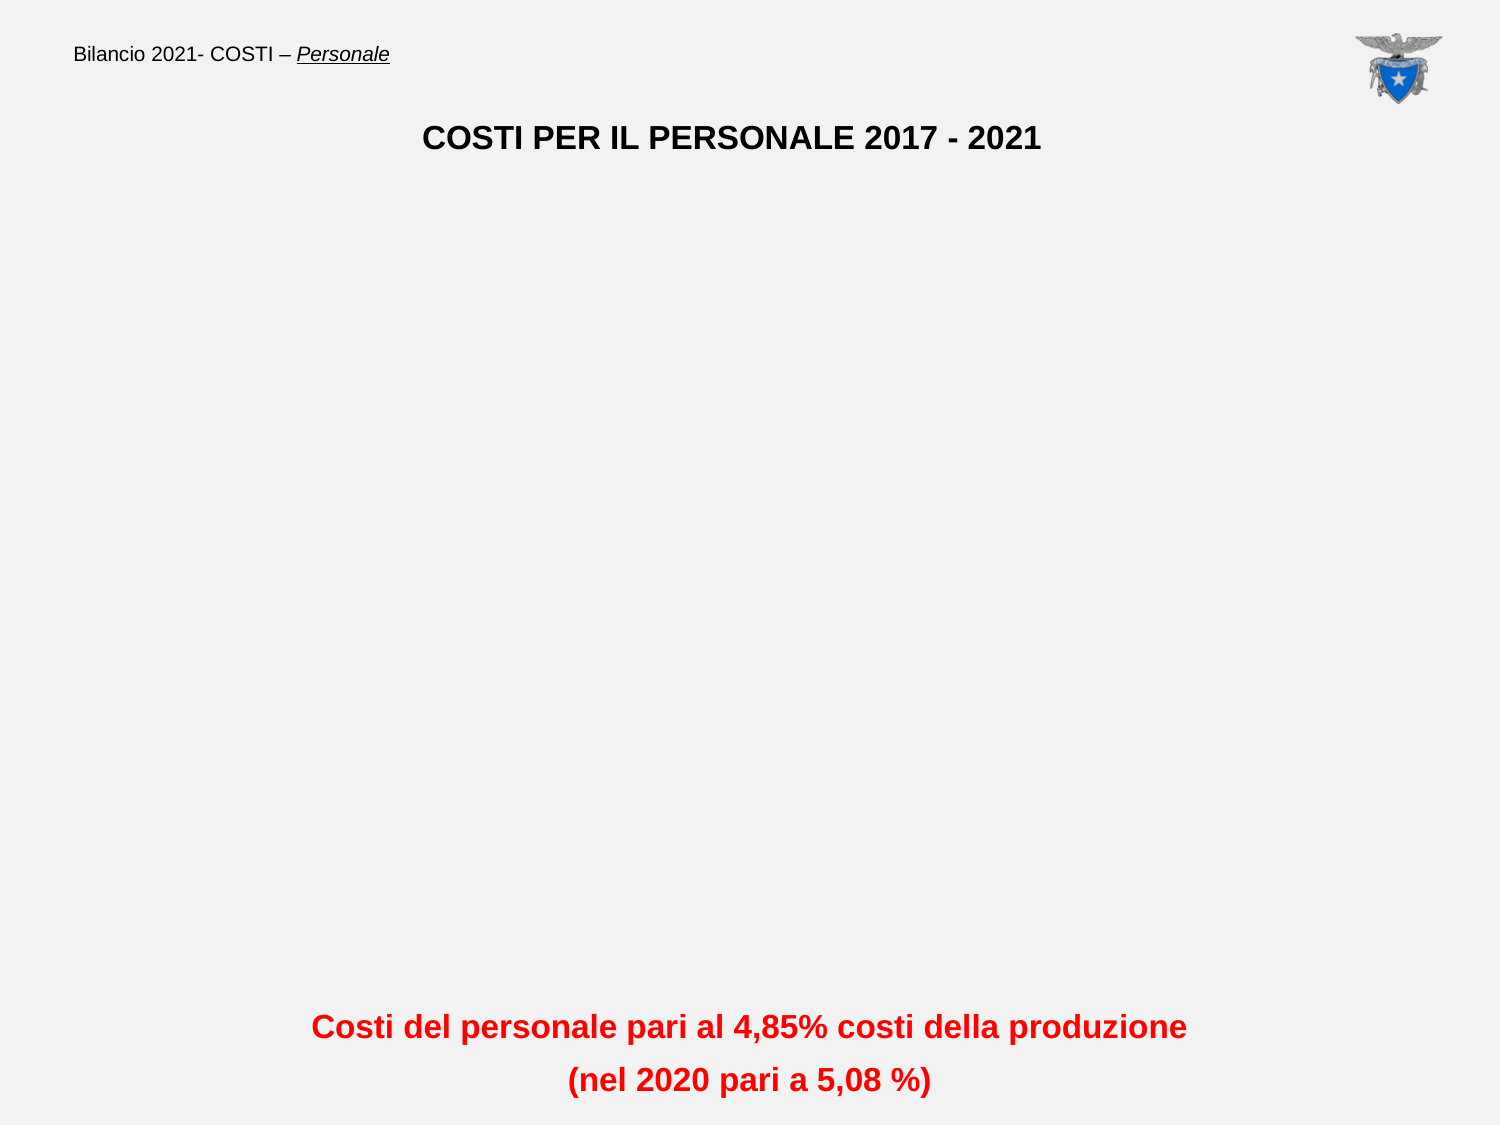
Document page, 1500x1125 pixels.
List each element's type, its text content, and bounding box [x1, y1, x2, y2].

picture [1352, 29, 1447, 112]
text_box Bilancio 2021- COSTI – Personale [58, 35, 504, 76]
text_box COSTI PER IL PERSONALE 2017 - 2021 [159, 111, 1306, 168]
text_box Costi del personale pari al 4,85% costi della produzione (nel 2020 pari a 5,08 %) [138, 995, 1362, 1121]
